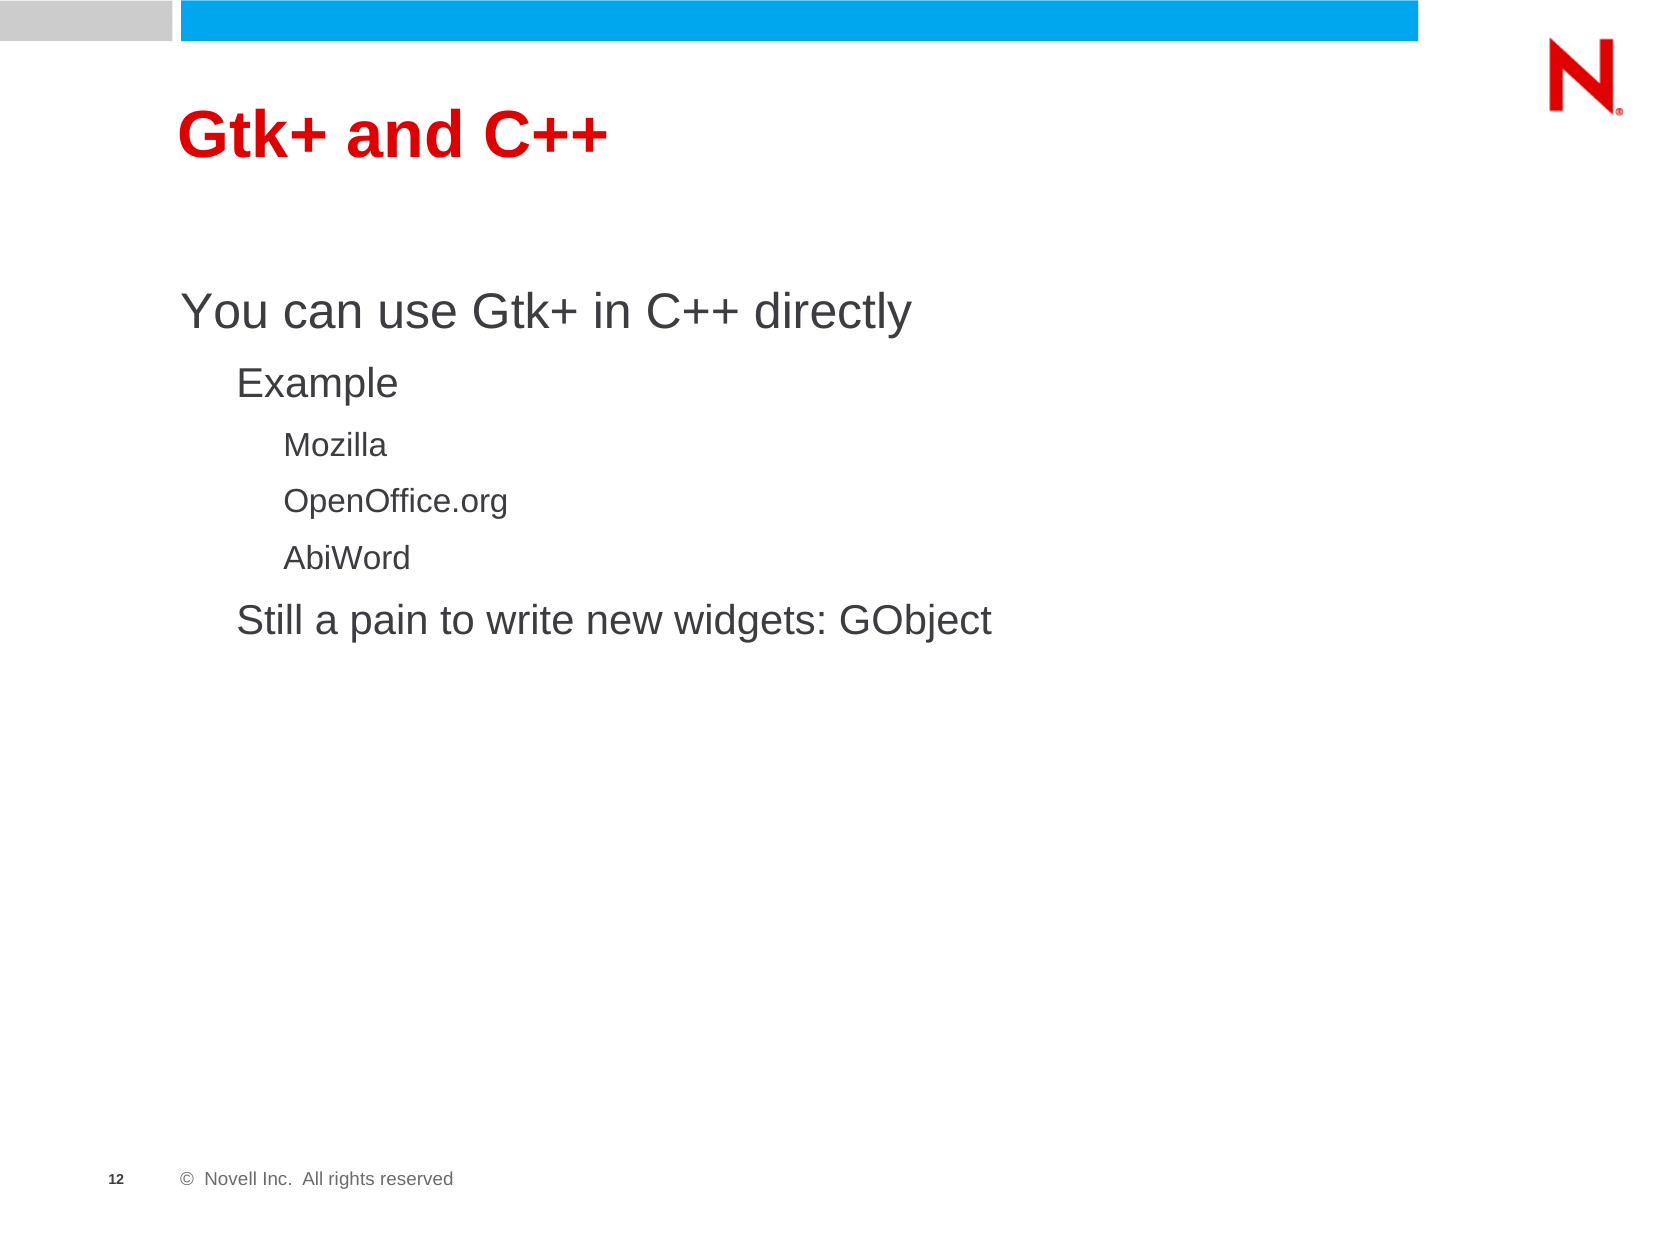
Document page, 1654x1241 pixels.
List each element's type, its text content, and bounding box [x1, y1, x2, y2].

list You can use Gtk+ in C++ directly Example Mozilla OpenOffice.org AbiWord Still a pain to write new widgets: GObject [180, 280, 1547, 1087]
title Gtk+ and C++ [177, 46, 1525, 226]
picture [1547, 35, 1624, 117]
